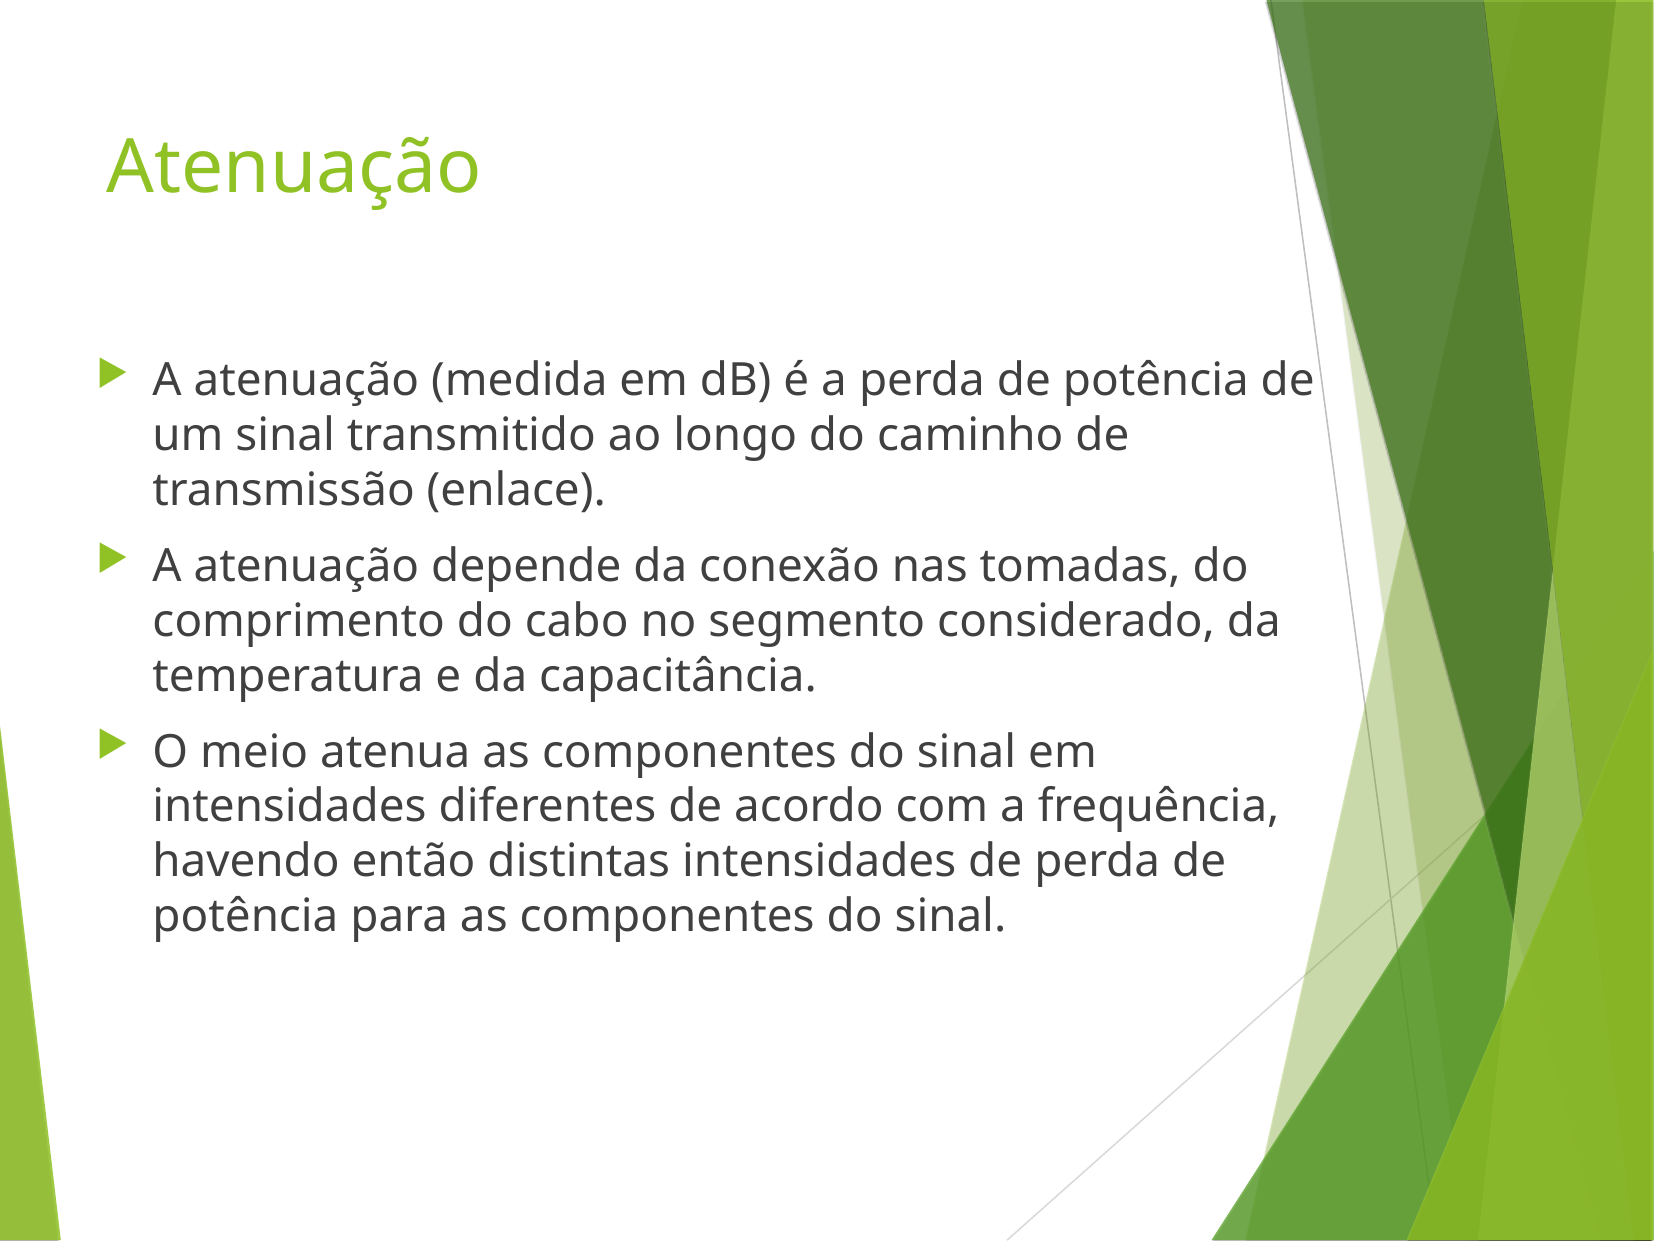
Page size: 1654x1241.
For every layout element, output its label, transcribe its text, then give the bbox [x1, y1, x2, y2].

list A atenuação (medida em dB) é a perda de potência de um sinal transmitido ao longo do caminho de transmissão (enlace). A atenuação depende da conexão nas tomadas, do comprimento do cabo no segmento considerado, da temperatura e da capacitância. O meio atenua as componentes do sinal em intensidades diferentes de acordo com a frequência, havendo então distintas intensidades de perda de potência para as componentes do sinal. [81, 342, 1371, 1057]
title Atenuação [91, 110, 1258, 342]
